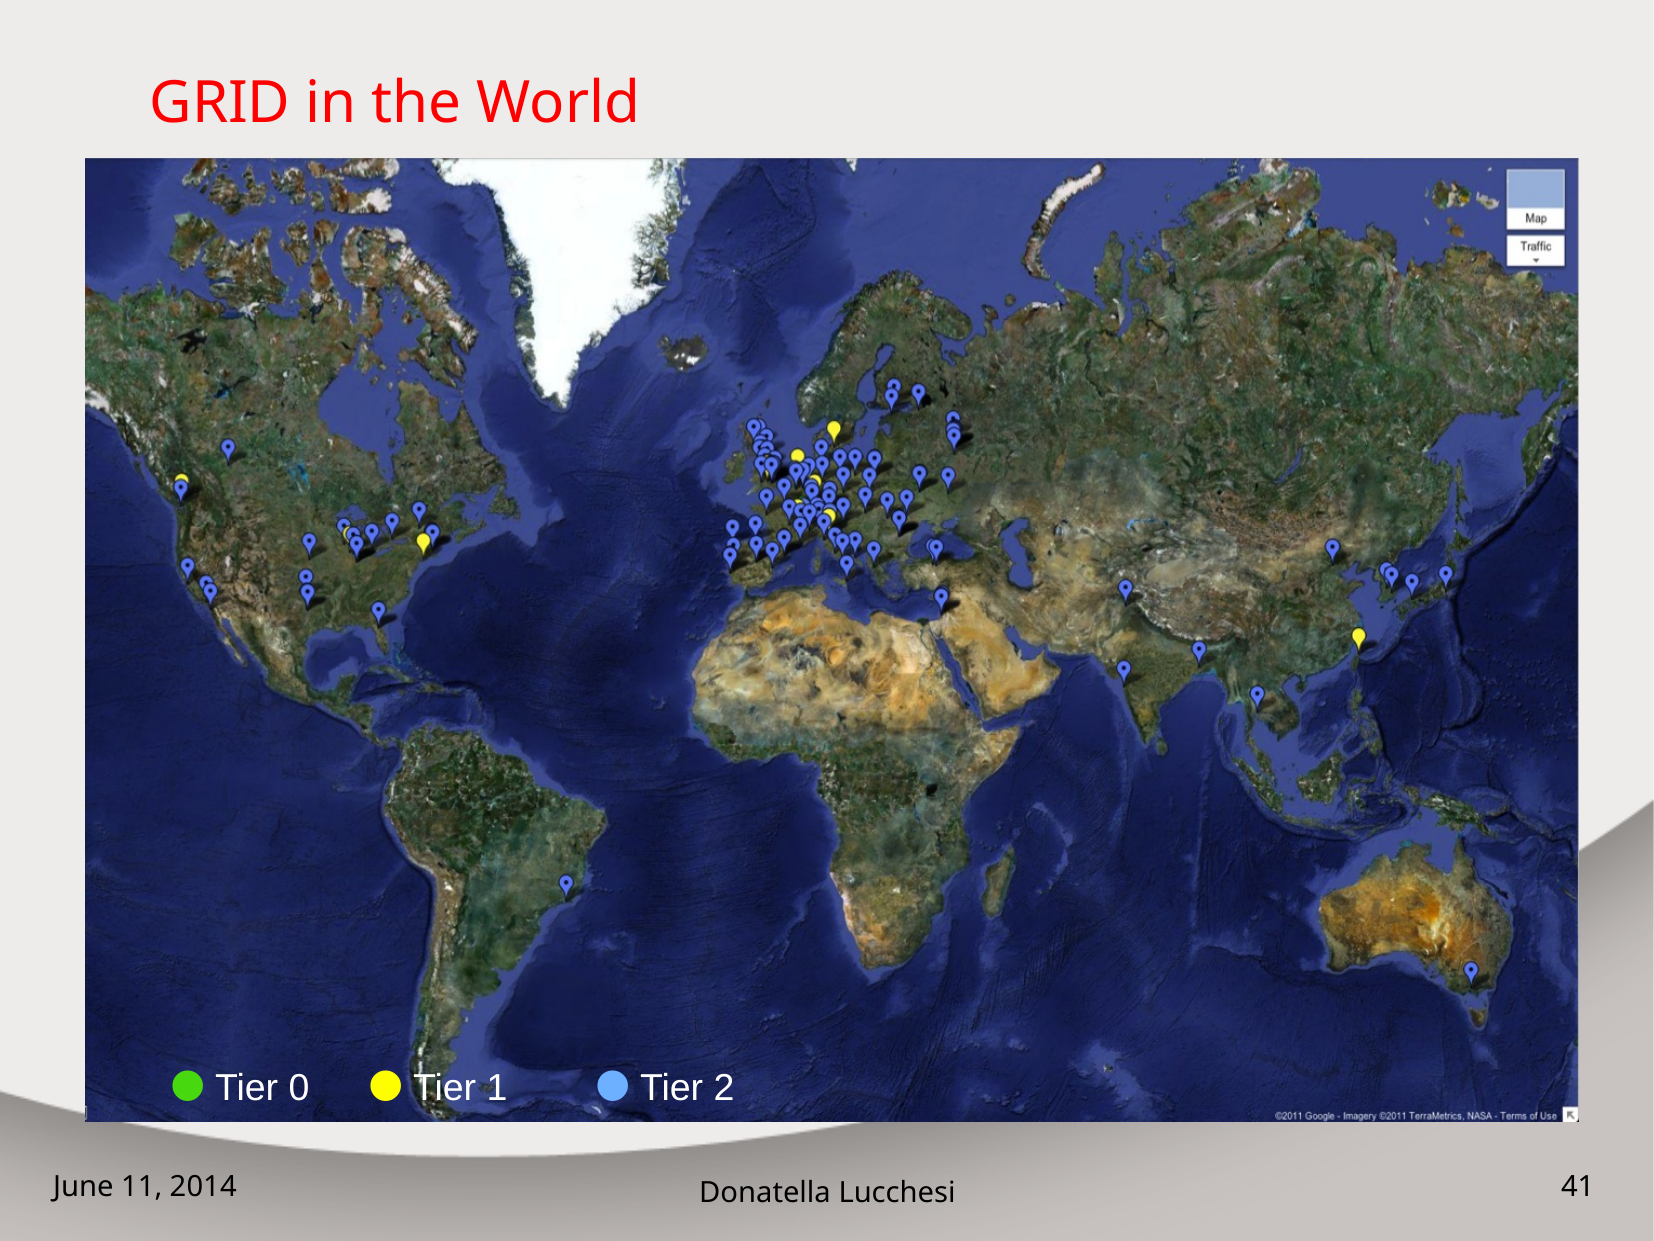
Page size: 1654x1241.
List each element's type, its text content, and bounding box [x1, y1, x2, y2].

text_box Tier 2 [578, 1055, 750, 1116]
text_box Tier 0 [153, 1055, 325, 1116]
picture [0, 0, 1654, 1241]
text_box GRID in the World [134, 53, 694, 150]
text_box Tier 1 [351, 1055, 523, 1116]
